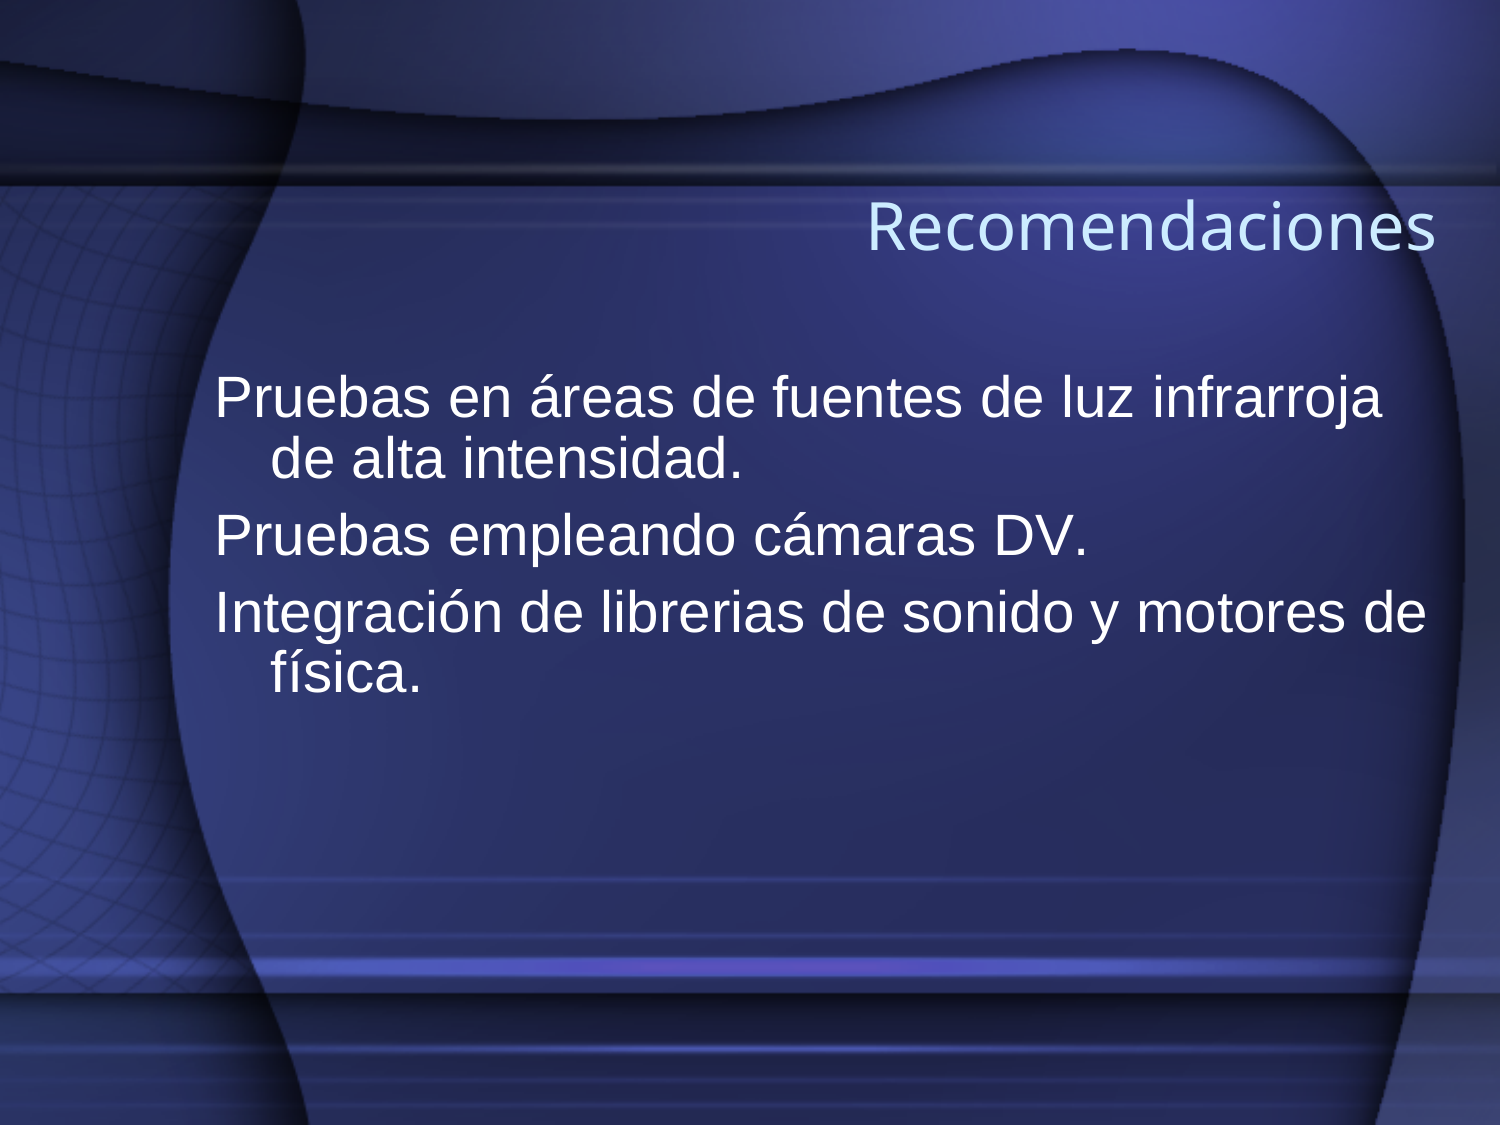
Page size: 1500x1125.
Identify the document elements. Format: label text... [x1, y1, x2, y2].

title Recomendaciones [264, 149, 1453, 301]
list Pruebas en áreas de fuentes de luz infrarroja de alta intensidad. Pruebas empleando cámaras DV. Integración de librerias de sonido y motores de física. [200, 361, 1463, 1012]
picture [0, 0, 1500, 1125]
